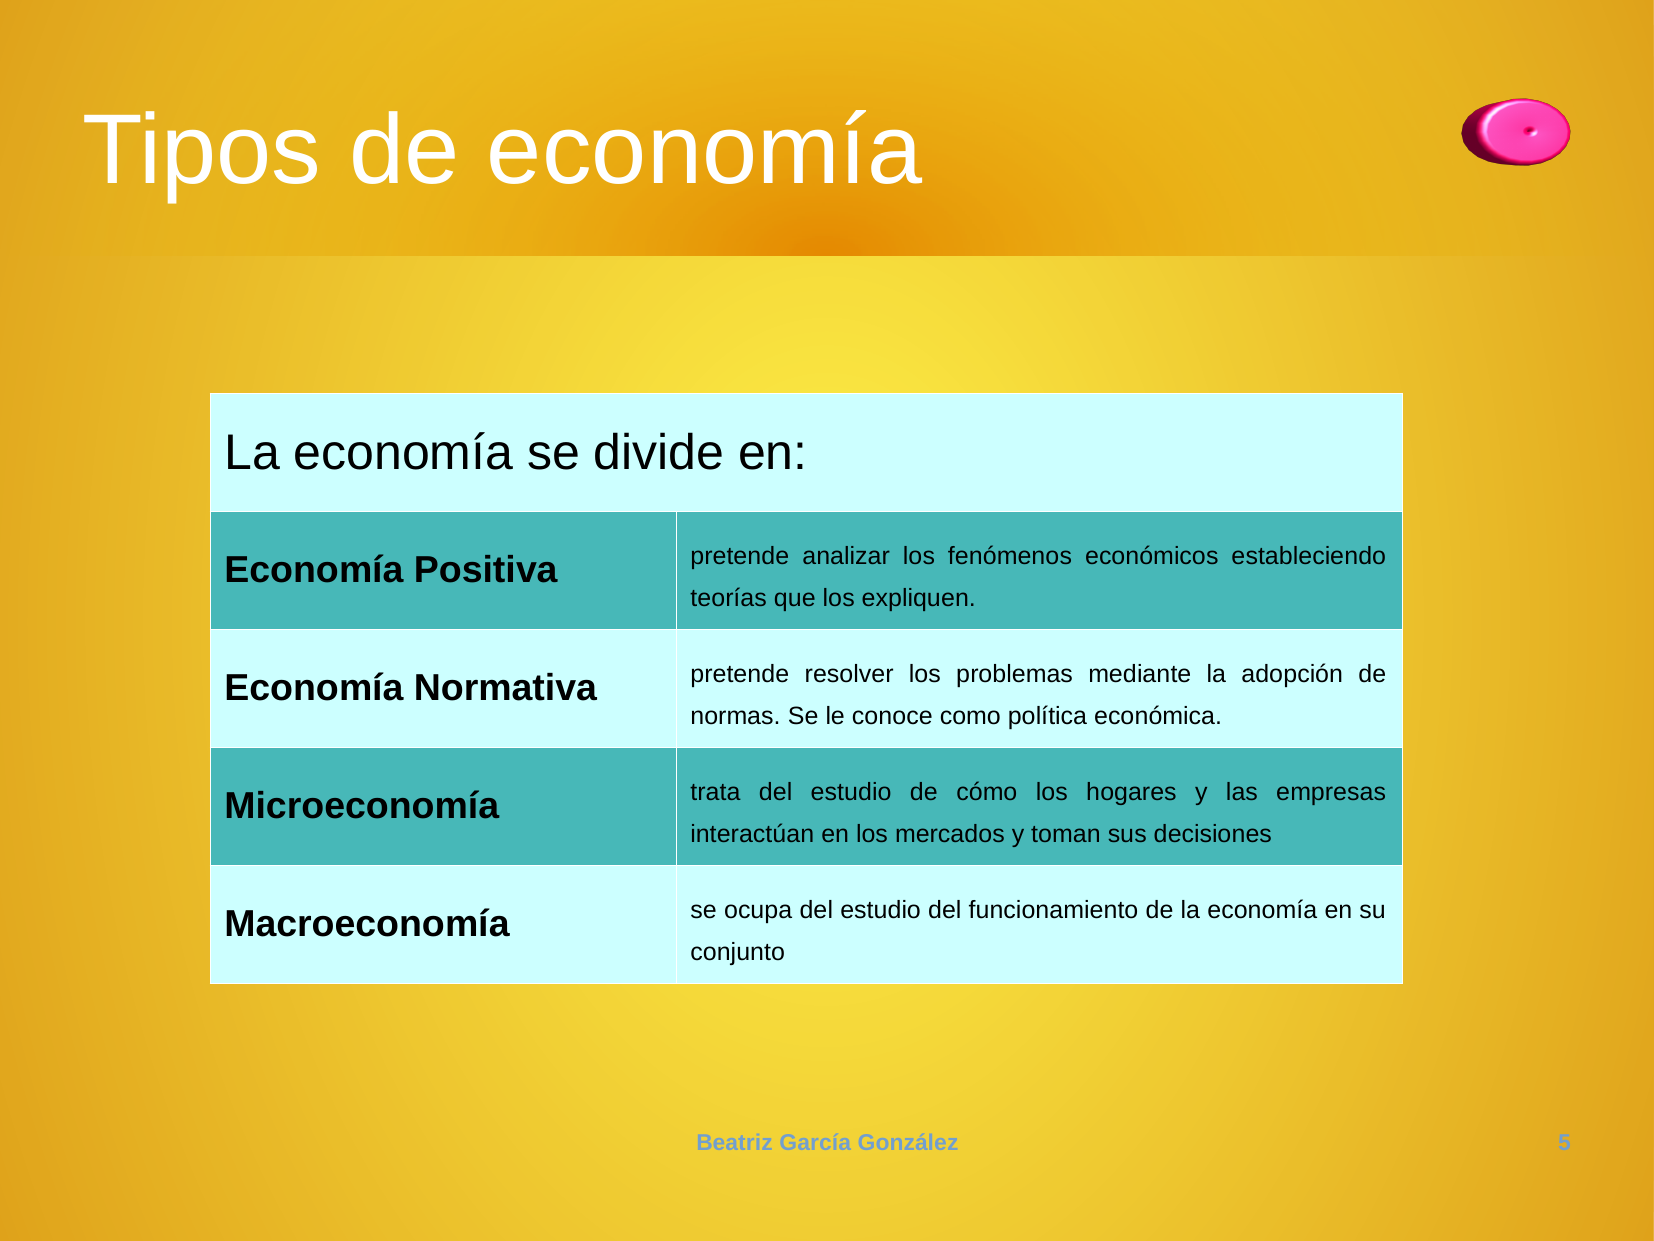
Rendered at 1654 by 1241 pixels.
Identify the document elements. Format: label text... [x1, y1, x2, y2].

table_cell pretende analizar los fenómenos económicos estableciendo teorías que los expliquen. [677, 512, 1402, 629]
table_cell trata del estudio de cómo los hogares y las empresas interactúan en los mercados y toman sus decisiones [677, 748, 1402, 865]
table_cell Economía Normativa [211, 630, 676, 747]
table_cell Macroeconomía [211, 866, 676, 983]
table_header La economía se divide en: [211, 394, 1402, 511]
table_cell se ocupa del estudio del funcionamiento de la economía en su conjunto [677, 866, 1402, 983]
list [82, 299, 1571, 1170]
table_cell Microeconomía [211, 748, 676, 865]
table_cell Economía Positiva [211, 512, 676, 629]
table_cell pretende resolver los problemas mediante la adopción de normas. Se le conoce como política económica. [677, 630, 1402, 747]
title Tipos de economía [82, 47, 1571, 252]
